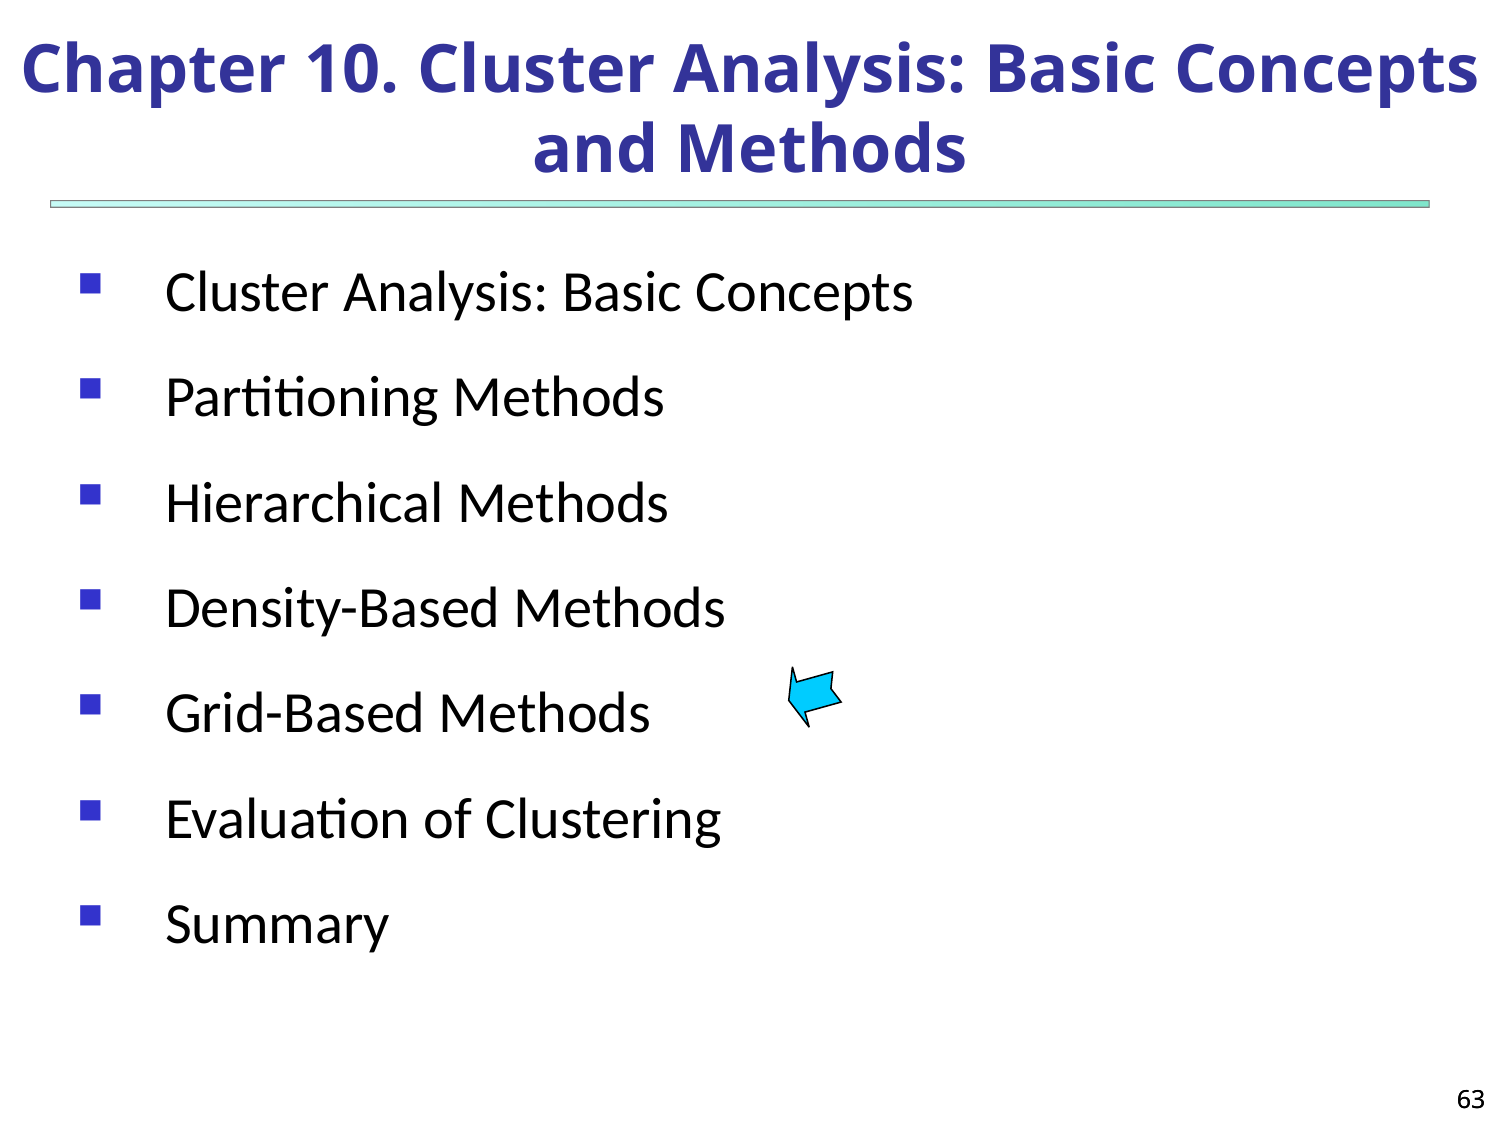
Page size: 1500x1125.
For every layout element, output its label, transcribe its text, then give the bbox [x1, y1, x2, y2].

text_box 18 [1187, 1062, 1500, 1125]
text_box [788, 666, 842, 728]
title Chapter 10. Cluster Analysis: Basic Concepts and Methods [0, 18, 1500, 194]
list Cluster Analysis: Basic Concepts Partitioning Methods Hierarchical Methods Density-Based Methods Grid-Based Methods Evaluation of Clustering Summary [62, 224, 1412, 1075]
